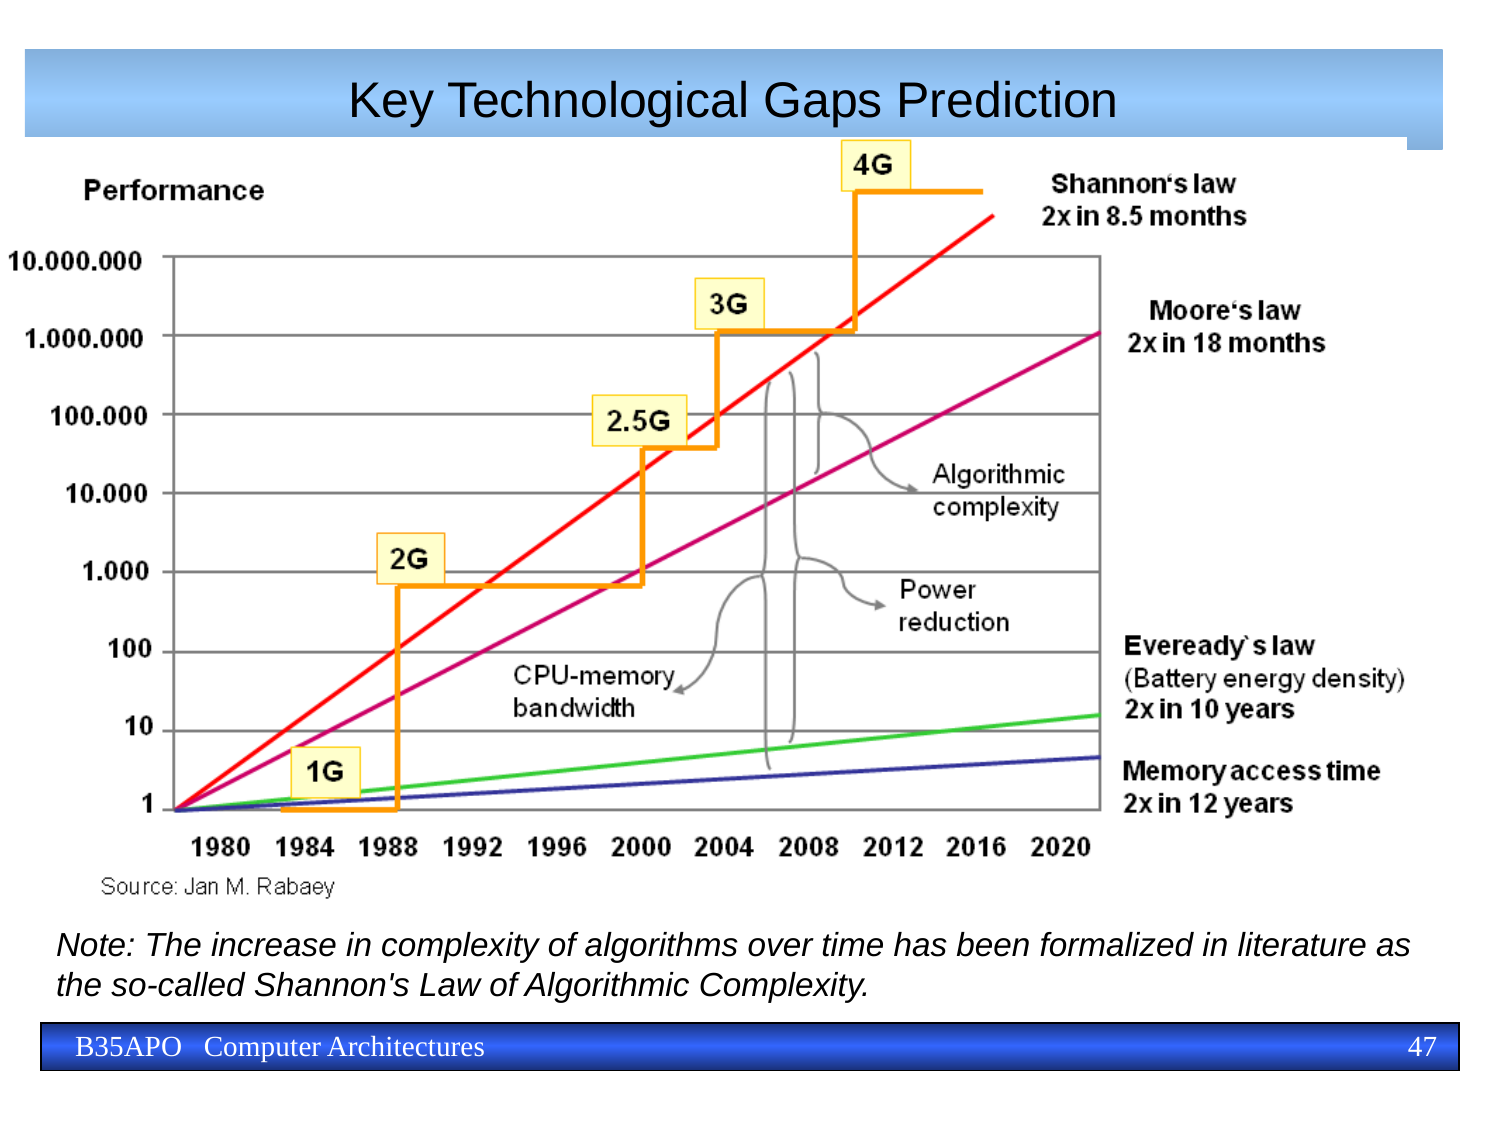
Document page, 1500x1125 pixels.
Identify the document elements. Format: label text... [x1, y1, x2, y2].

picture [5, 137, 1407, 903]
title Key Technological Gaps Prediction [24, 49, 1443, 150]
text_box Note: The increase in complexity of algorithms over time has been formalized in literature as the so-called Shannon's Law of Algorithmic Complexity. [41, 915, 1459, 1011]
